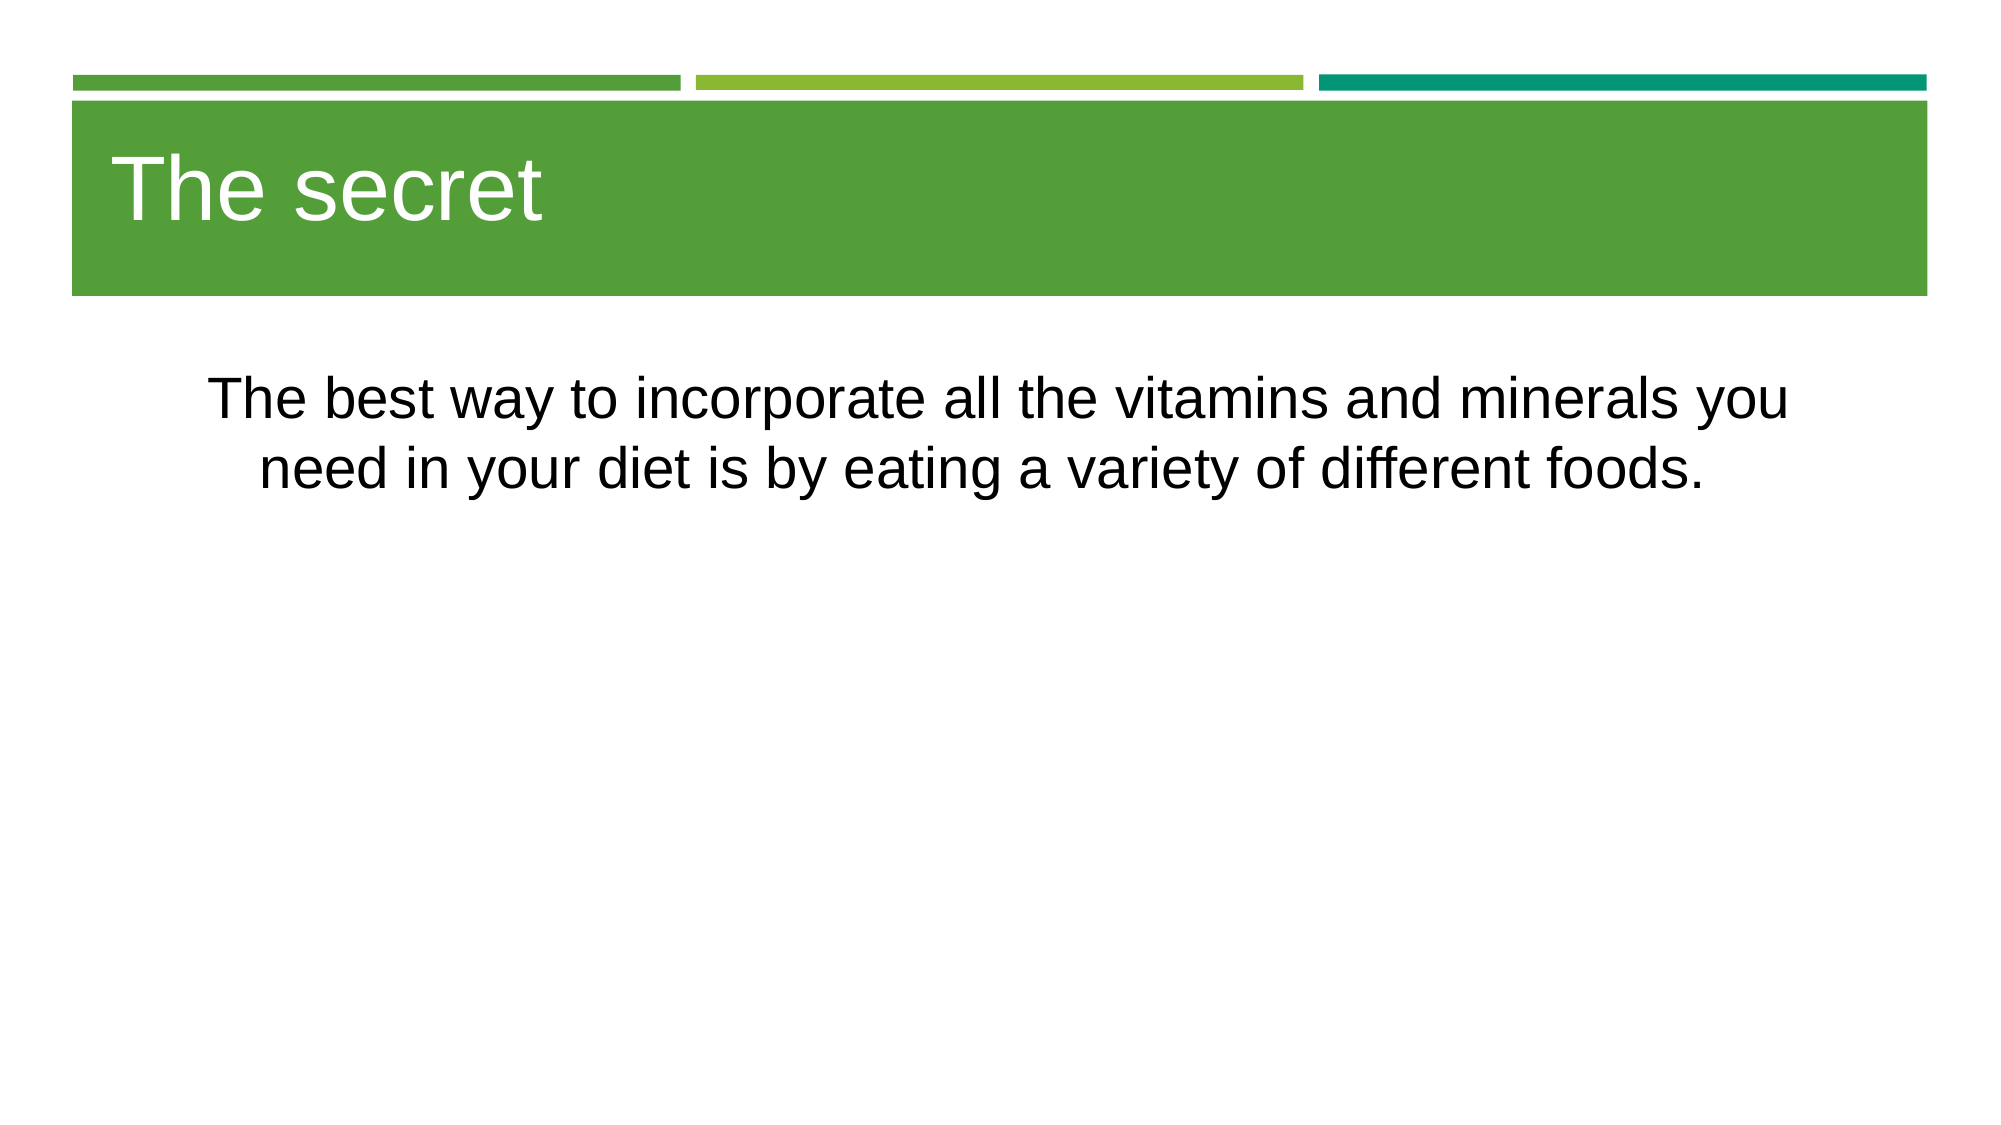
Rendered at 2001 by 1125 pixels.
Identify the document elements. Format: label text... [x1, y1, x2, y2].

title The secret [95, 121, 1905, 282]
list The best way to incorporate all the vitamins and minerals you need in your diet is by eating a variety of different foods. [137, 353, 1863, 873]
